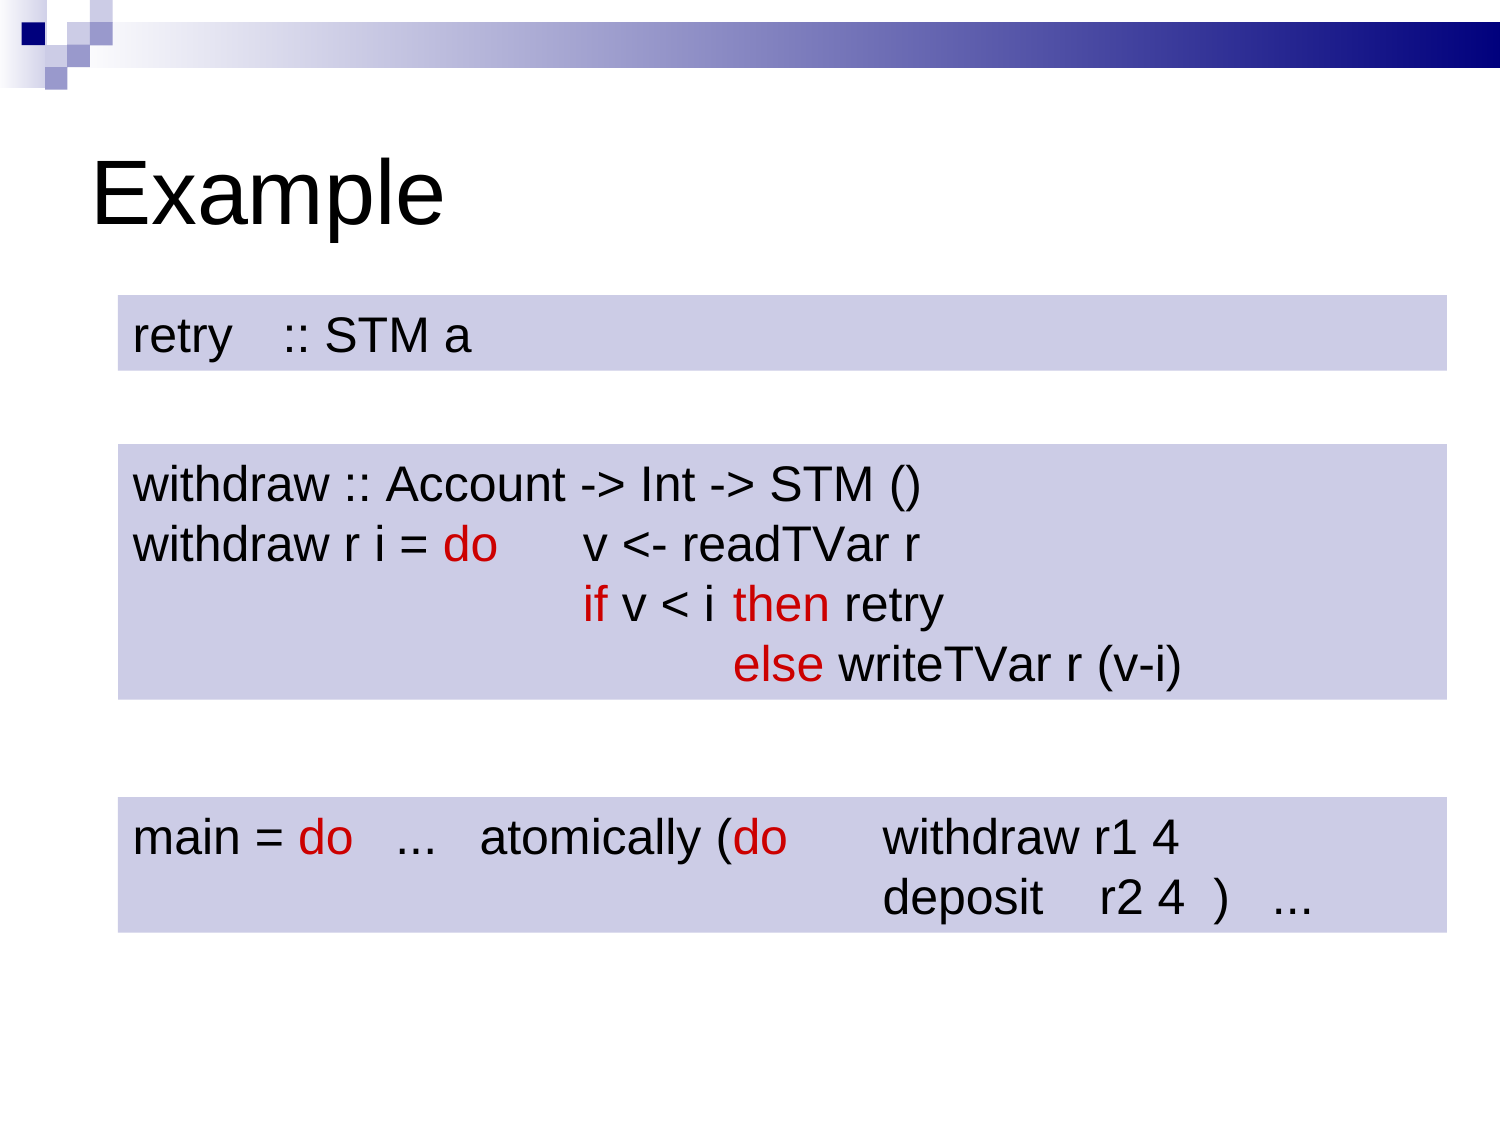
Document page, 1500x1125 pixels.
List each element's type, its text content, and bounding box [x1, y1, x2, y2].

title Example [75, 75, 1426, 301]
text_box withdraw :: Account -> Int -> STM () withdraw r i = do v <- readTVar r if v < i then retry else writeTVar r (v-i) [118, 444, 1447, 700]
text_box main = do ... atomically (do withdraw r1 4 deposit r2 4 ) ... [117, 797, 1447, 933]
text_box retry :: STM a [117, 295, 1447, 371]
